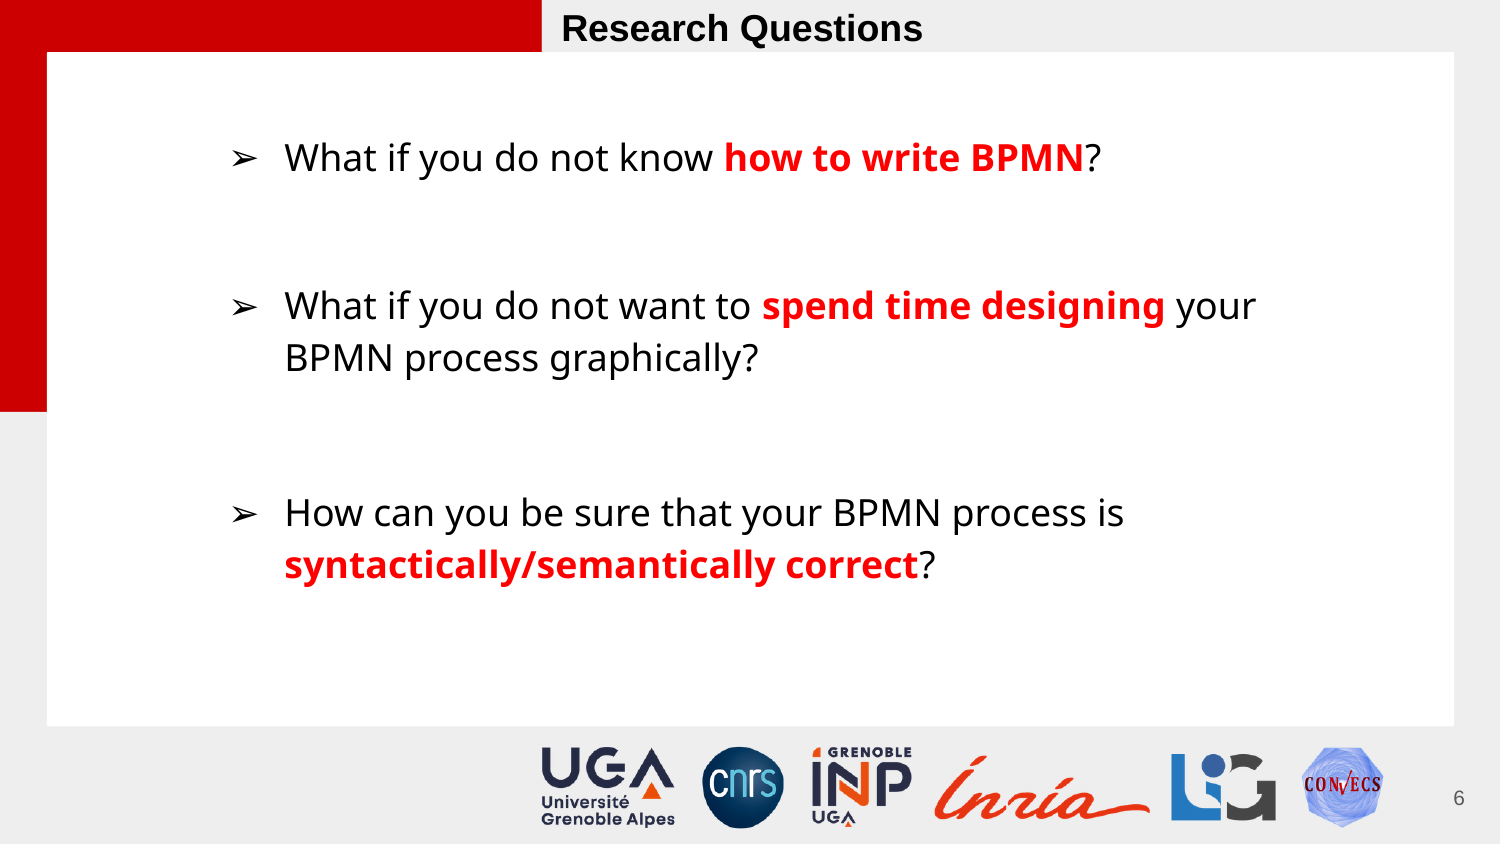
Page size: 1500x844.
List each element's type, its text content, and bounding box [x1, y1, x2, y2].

text_box What if you do not know how to write BPMN? What if you do not want to spend time designing your BPMN process graphically? How can you be sure that your BPMN process is syntactically/semantically correct? [119, 112, 1381, 681]
slide_number <numéro> [1389, 764, 1480, 830]
picture [0, 0, 1500, 844]
text_box Research Questions [546, 0, 1441, 55]
